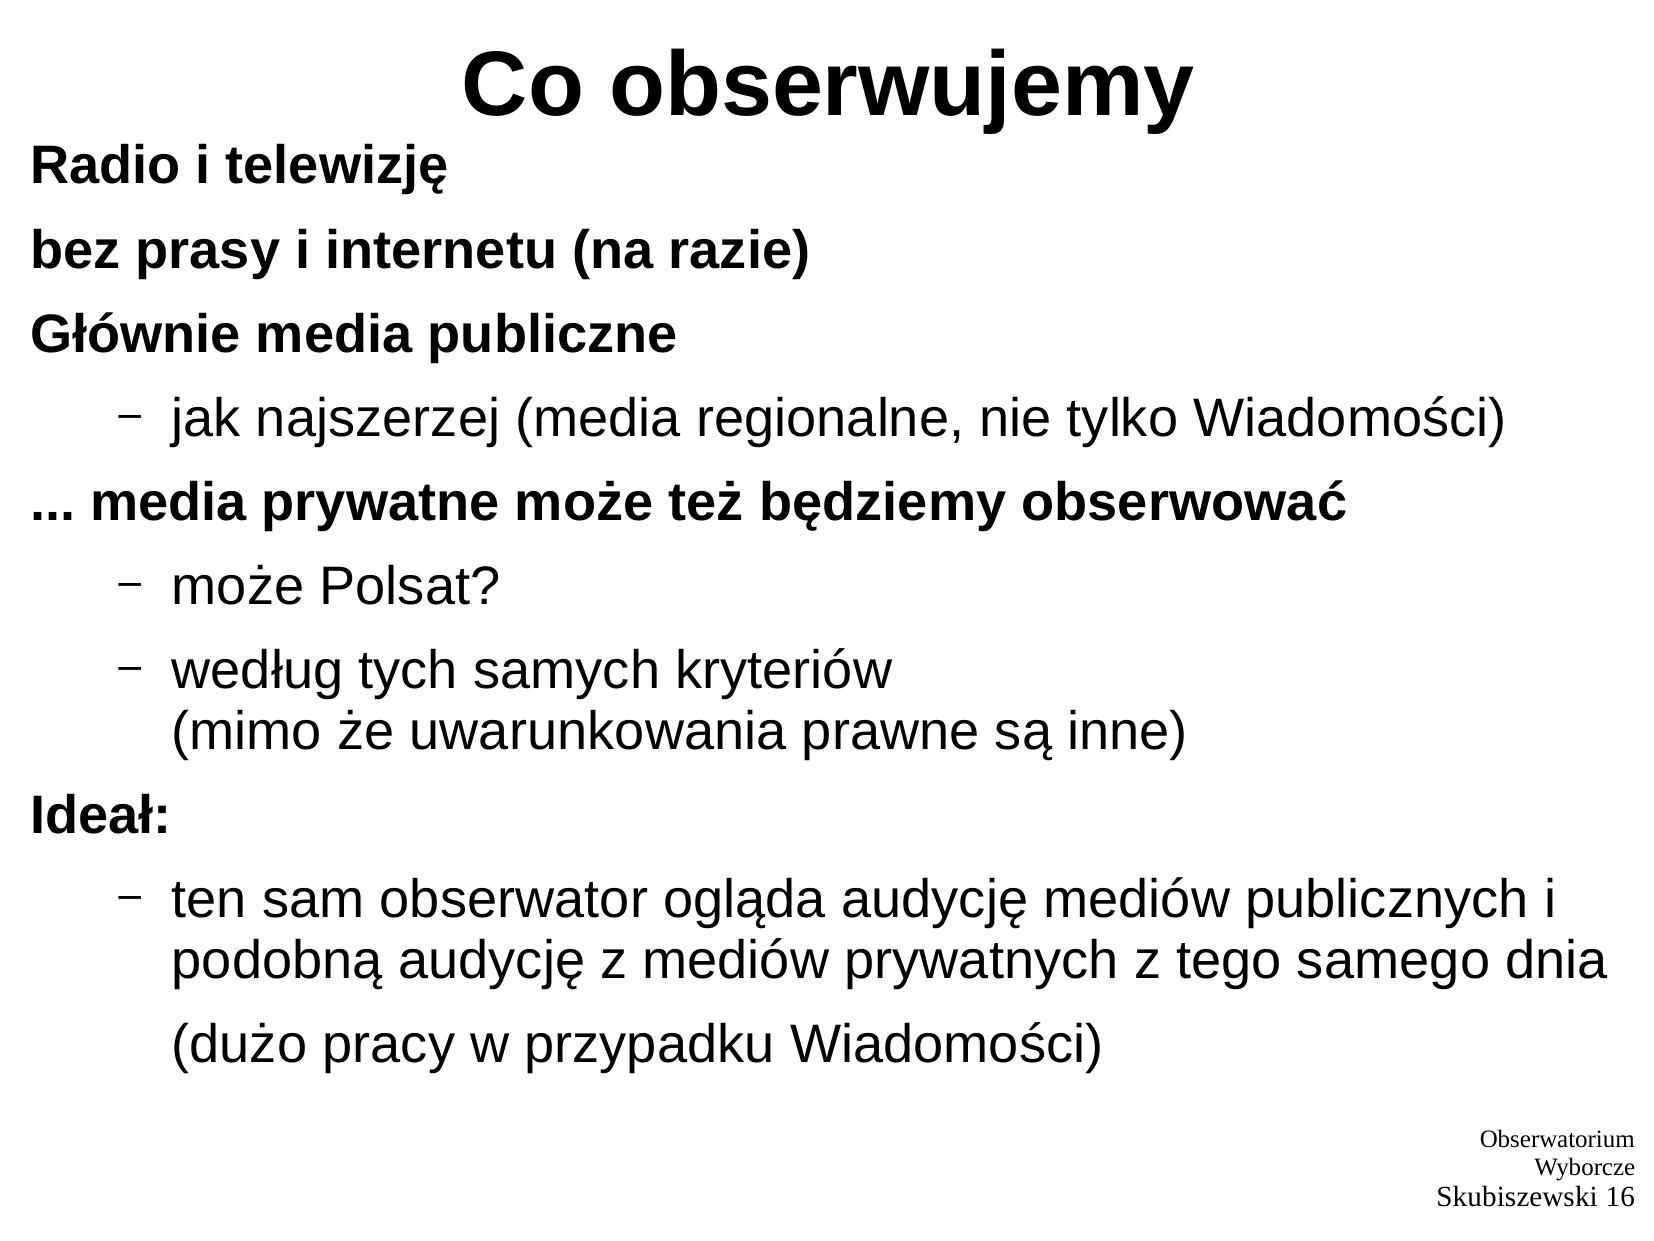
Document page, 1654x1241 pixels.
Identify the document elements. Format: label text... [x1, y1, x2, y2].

list Radio i telewizję bez prasy i internetu (na razie) Głównie media publiczne jak najszerzej (media regionalne, nie tylko Wiadomości) ... media prywatne może też będziemy obserwować może Polsat? według tych samych kryteriów (mimo że uwarunkowania prawne są inne) Ideał: ten sam obserwator ogląda audycję mediów publicznych i podobną audycję z mediów prywatnych z tego samego dnia (dużo pracy w przypadku Wiadomości) [30, 135, 1621, 1186]
title Co obserwujemy [84, 32, 1573, 135]
